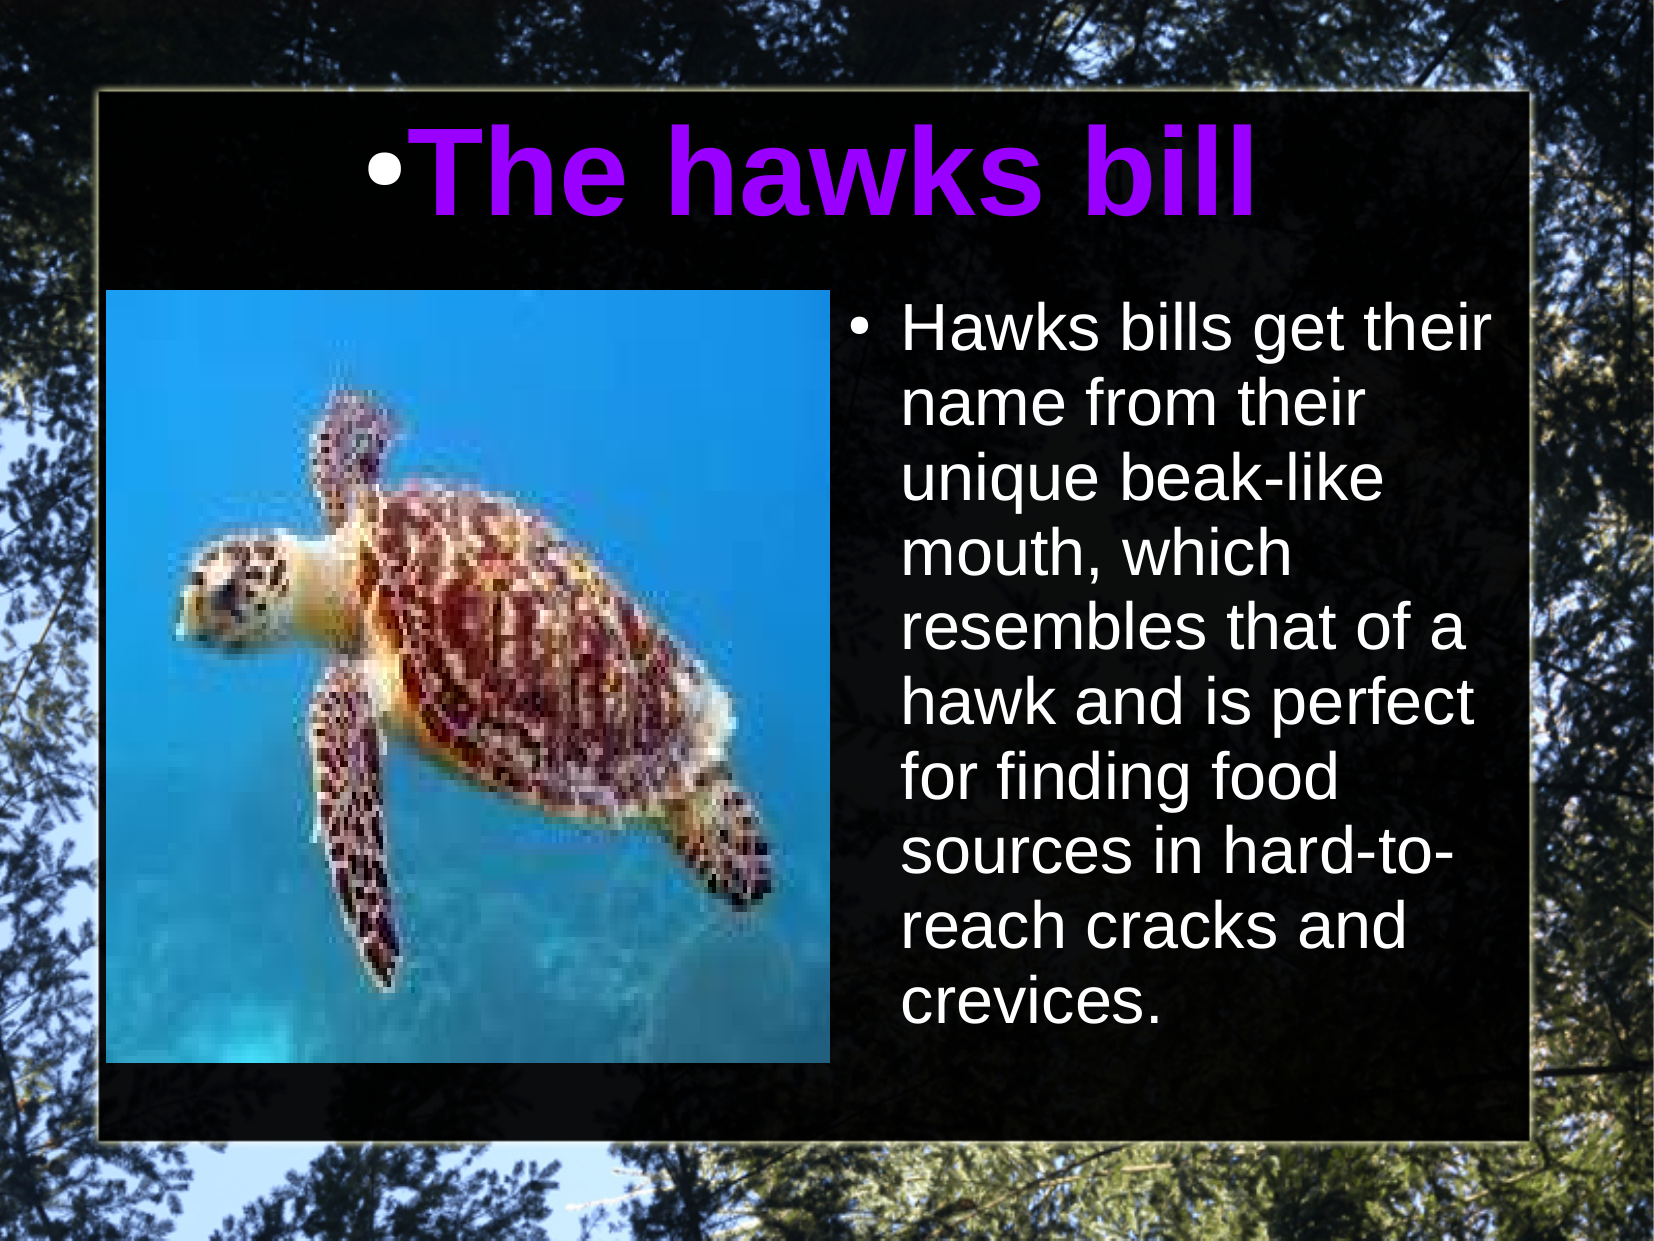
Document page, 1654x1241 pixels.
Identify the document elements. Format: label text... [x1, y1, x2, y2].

title The hawks bill [88, 88, 1536, 257]
picture [0, 0, 1654, 1241]
list Hawks bills get their name from their unique beak-like mouth, which resembles that of a hawk and is perfect for finding food sources in hard-to-reach cracks and crevices. [829, 290, 1536, 1123]
